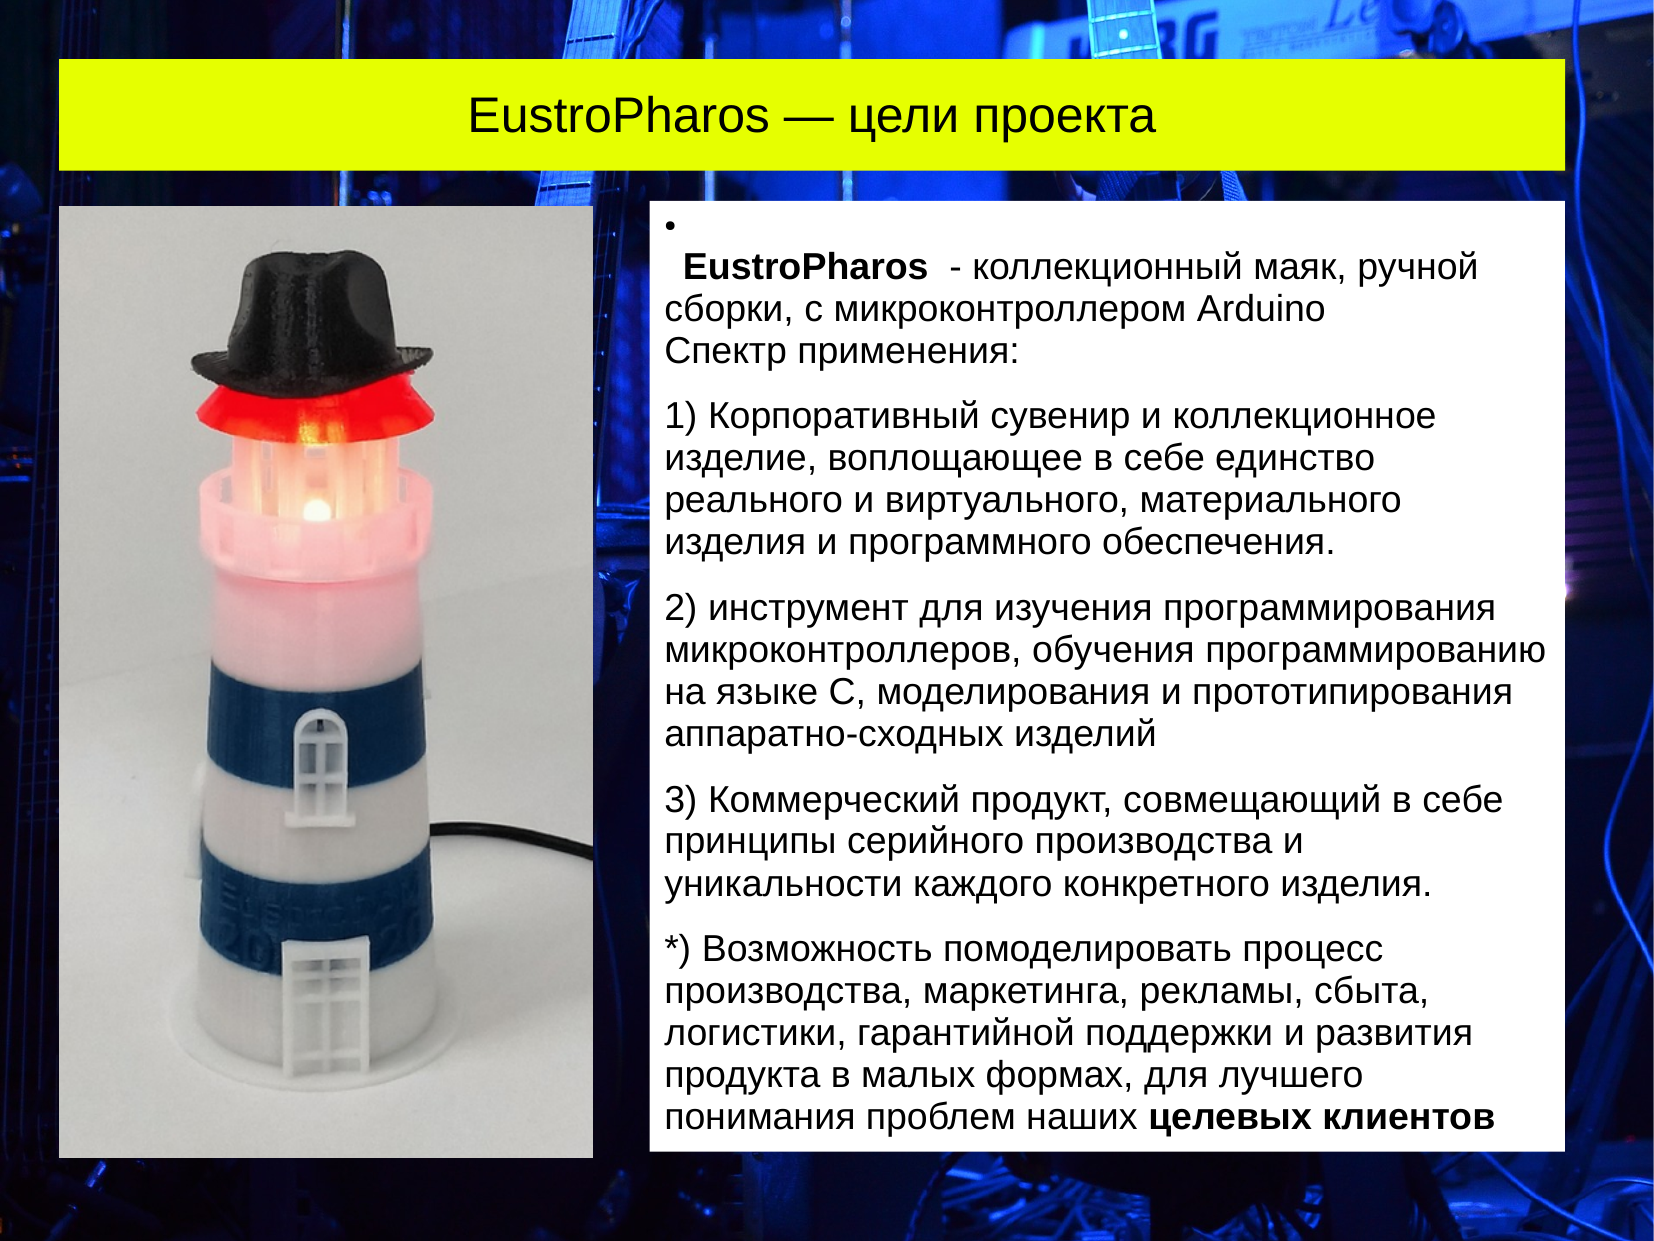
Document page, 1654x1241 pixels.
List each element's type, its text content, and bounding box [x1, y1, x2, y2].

text_box EustroPharos - коллекционный маяк, ручной сборки, с микроконтроллером Arduino Спектр применения: 1) Корпоративный сувенир и коллекционное изделие, воплощающее в себе единство реального и виртуального, материального изделия и программного обеспечения. 2) инструмент для изучения программирования микроконтроллеров, обучения программированию на языке C, моделирования и прототипирования аппаратно-сходных изделий 3) Коммерческий продукт, совмещающий в себе принципы серийного производства и уникальности каждого конкретного изделия. *) Возможность помоделировать процесс производства, маркетинга, рекламы, сбыта, логистики, гарантийной поддержки и развития продукта в малых формах, для лучшего понимания проблем наших целевых клиентов [649, 200, 1565, 1152]
picture [0, 0, 1654, 1241]
title EustroPharos — цели проекта [59, 59, 1566, 171]
